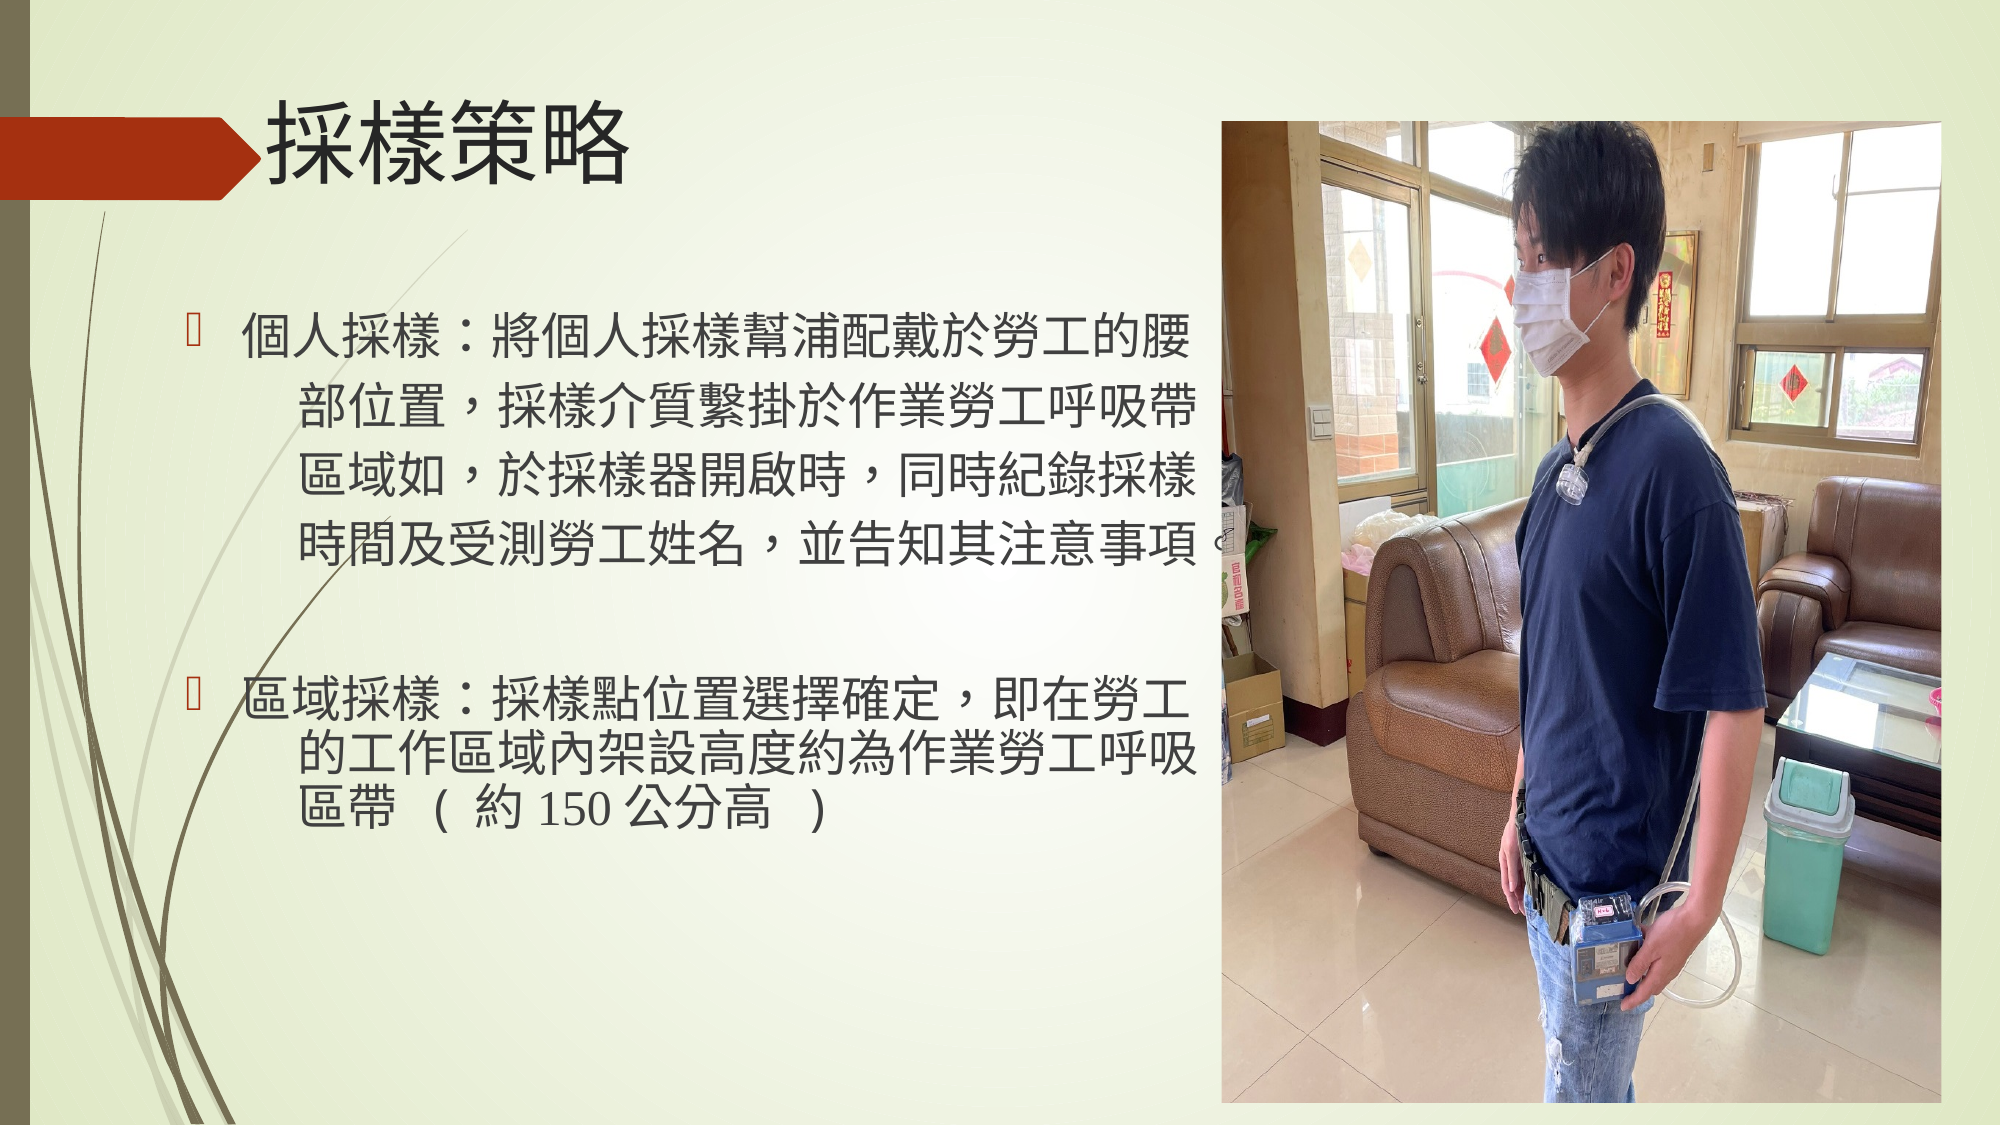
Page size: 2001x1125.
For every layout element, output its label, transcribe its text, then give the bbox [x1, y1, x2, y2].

title 採樣策略 [249, 78, 1712, 288]
picture [1221, 121, 1942, 1103]
list 個人採樣：將個人採樣幫浦配戴於勞工的腰部位置，採樣介質繫掛於作業勞工呼吸帶區域如，於採樣器開啟時，同時紀錄採樣時間及受測勞工姓名，並告知其注意事項。 區域採樣：採樣點位置選擇確定，即在勞工的工作區域內架設高度約為作業勞工呼吸區帶 ( 約150公分高 ) [170, 288, 1221, 909]
